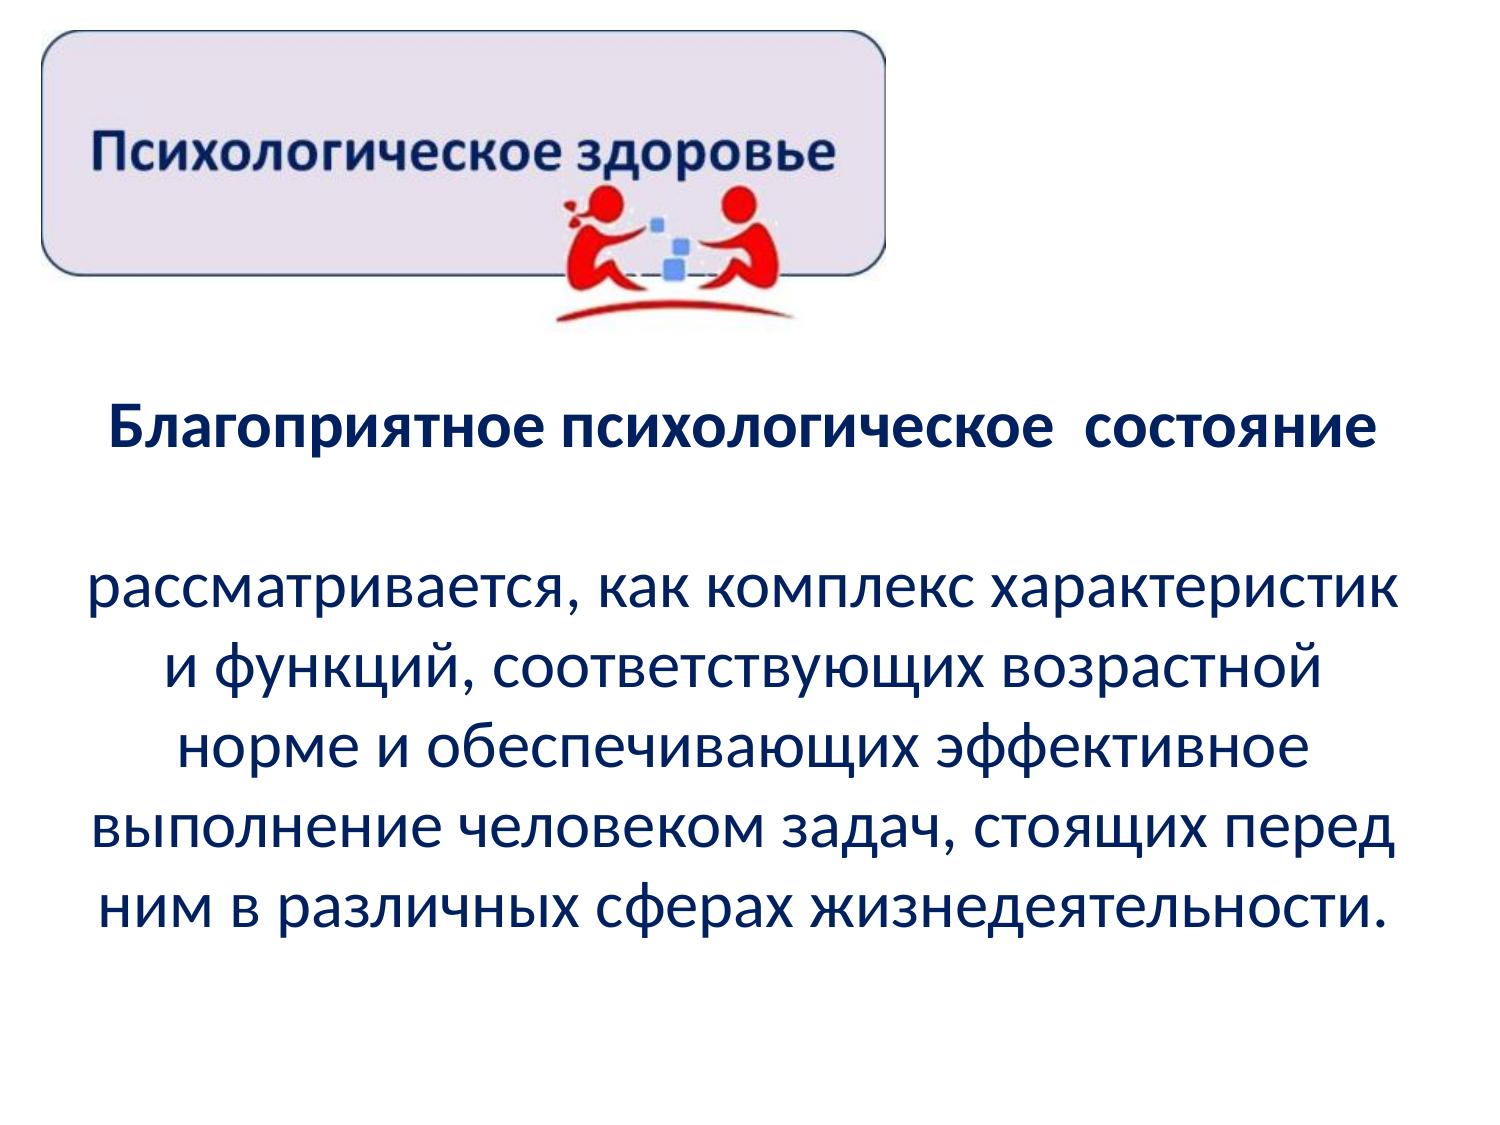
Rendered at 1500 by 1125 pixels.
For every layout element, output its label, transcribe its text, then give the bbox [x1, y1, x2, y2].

text_box Благоприятное психологическое состояние рассматривается, как комплекс характеристик и функций, соответствующих возрастной норме и обеспечивающих эффективное выполнение человеком задач, стоящих перед ним в различных сферах жизнедеятельности. [65, 373, 1423, 948]
picture [41, 31, 886, 335]
